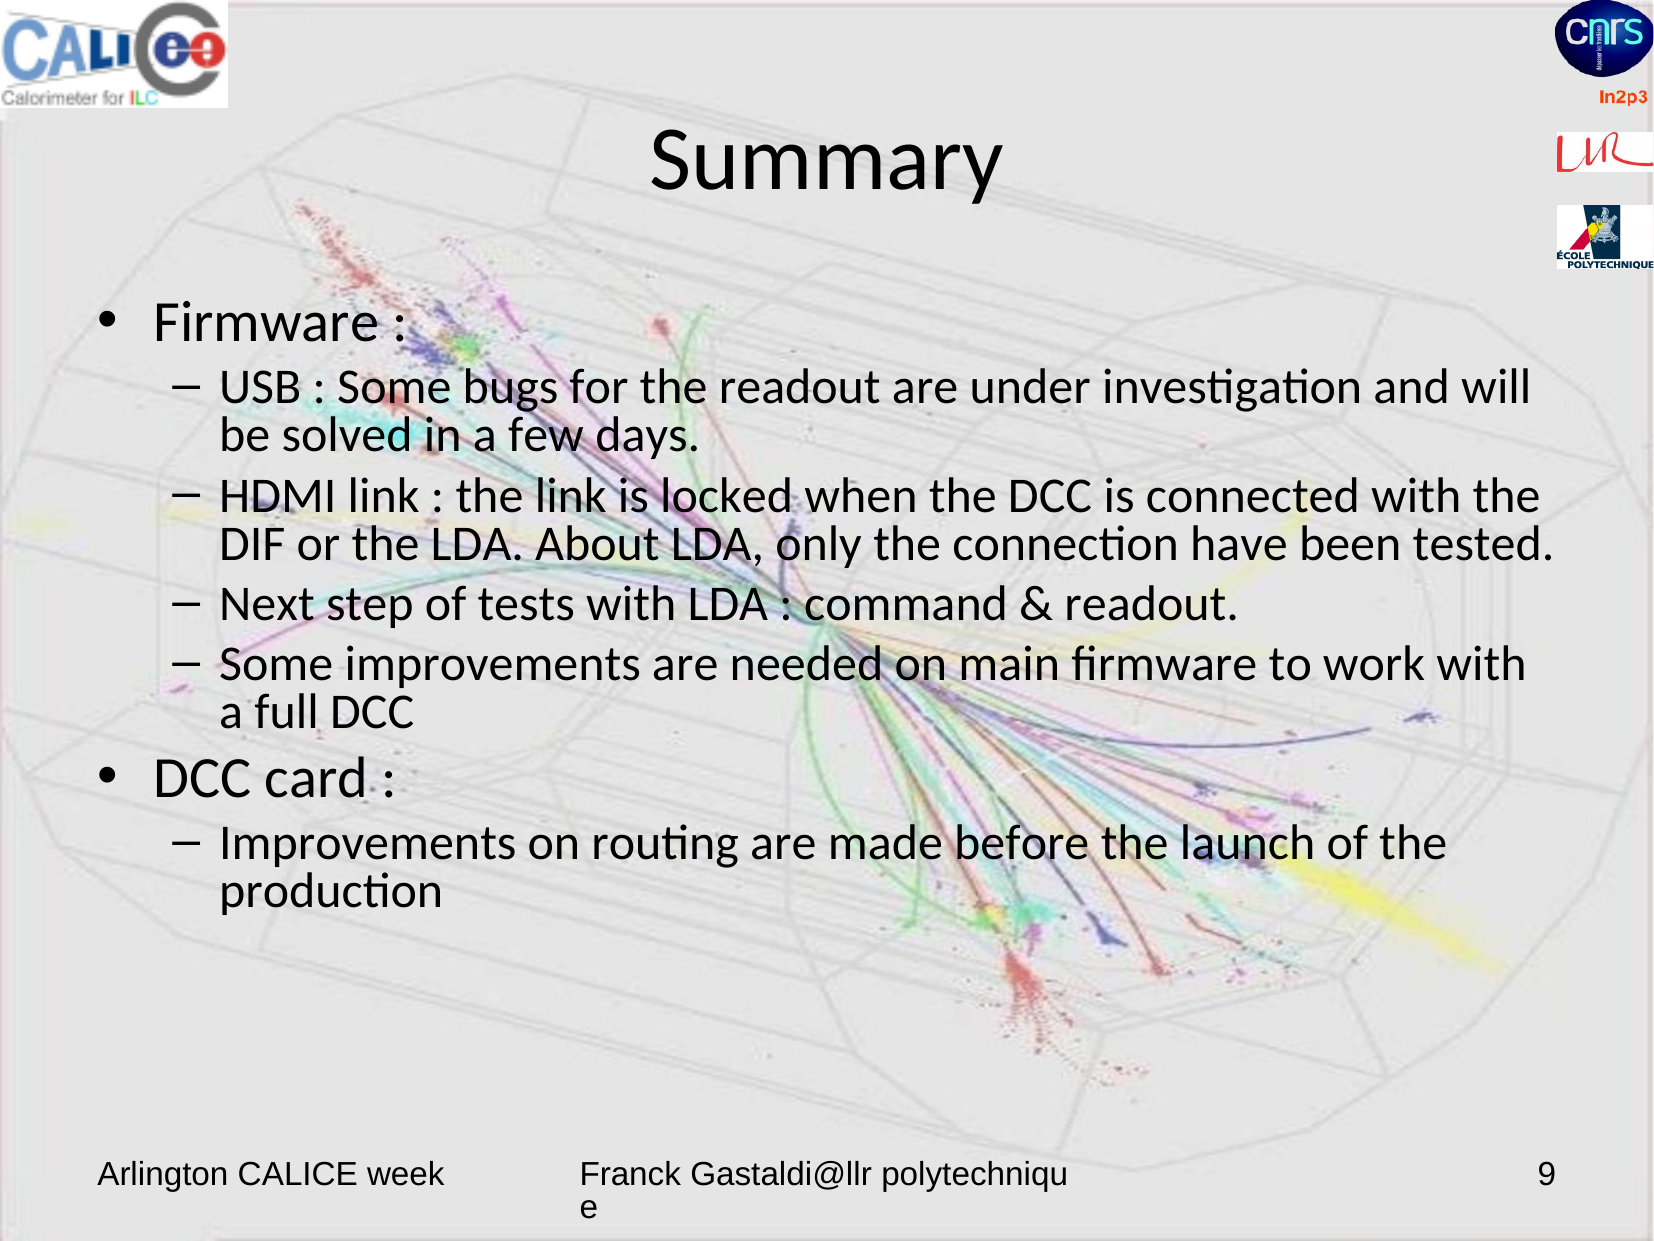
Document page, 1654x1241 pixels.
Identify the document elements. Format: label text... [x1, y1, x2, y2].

picture [0, 0, 1654, 1241]
title Summary [82, 49, 1571, 257]
list Firmware : USB : Some bugs for the readout are under investigation and will be solved in a few days. HDMI link : the link is locked when the DCC is connected with the DIF or the LDA. About LDA, only the connection have been tested. Next step of tests with LDA : command & readout. Some improvements are needed on main firmware to work with a full DCC DCC card : Improvements on routing are made before the launch of the production [82, 289, 1571, 1119]
